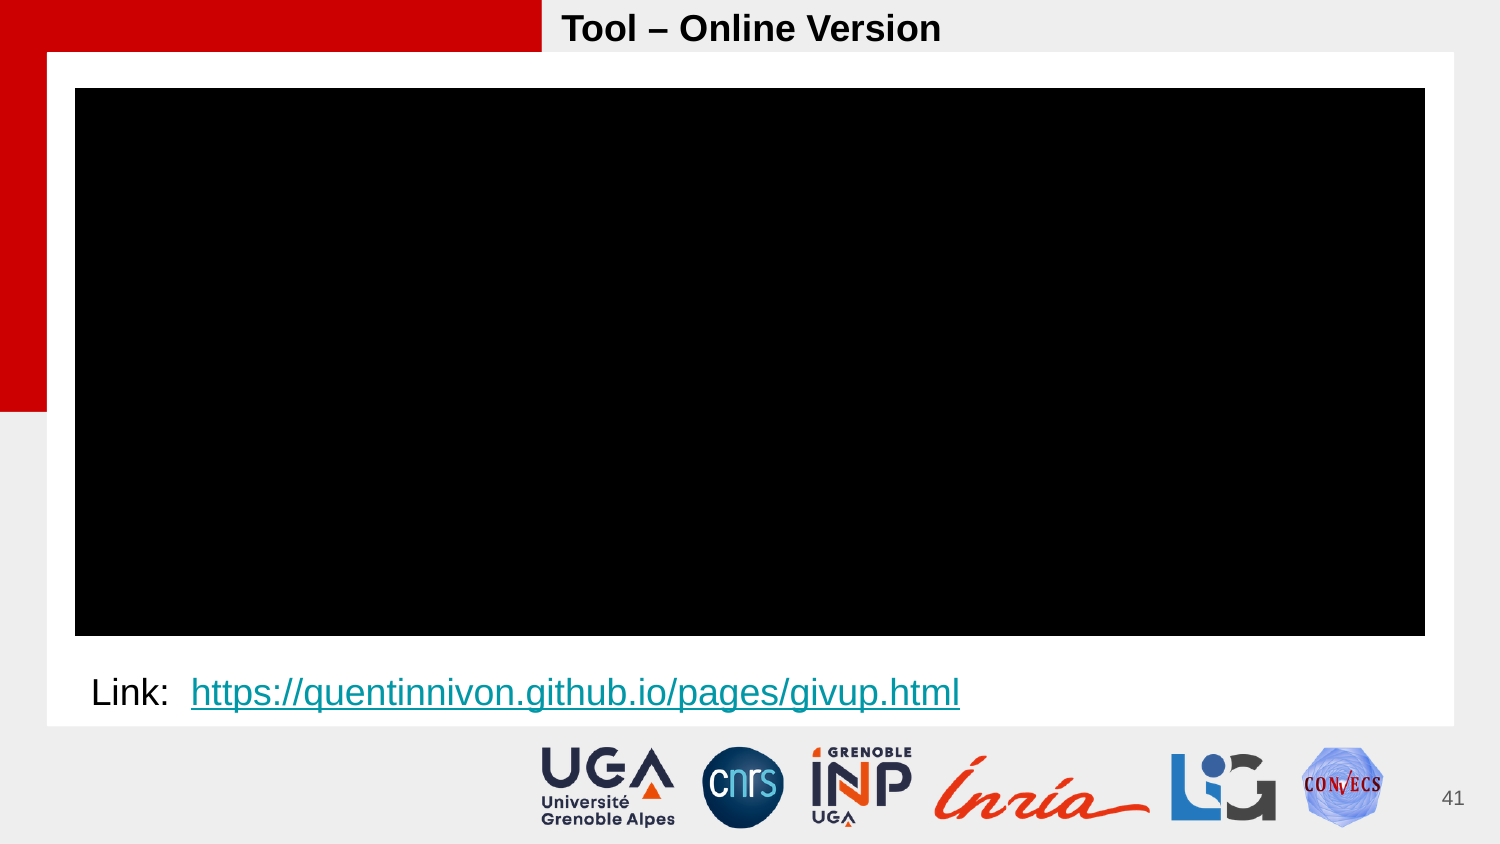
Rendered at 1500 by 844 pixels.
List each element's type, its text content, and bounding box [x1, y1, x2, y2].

slide_number <numéro> [1389, 764, 1480, 830]
picture [0, 0, 1500, 844]
text_box Link: https://quentinnivon.github.io/pages/givup.html [75, 653, 1425, 718]
text_box Tool – Online Version [546, 0, 1441, 55]
